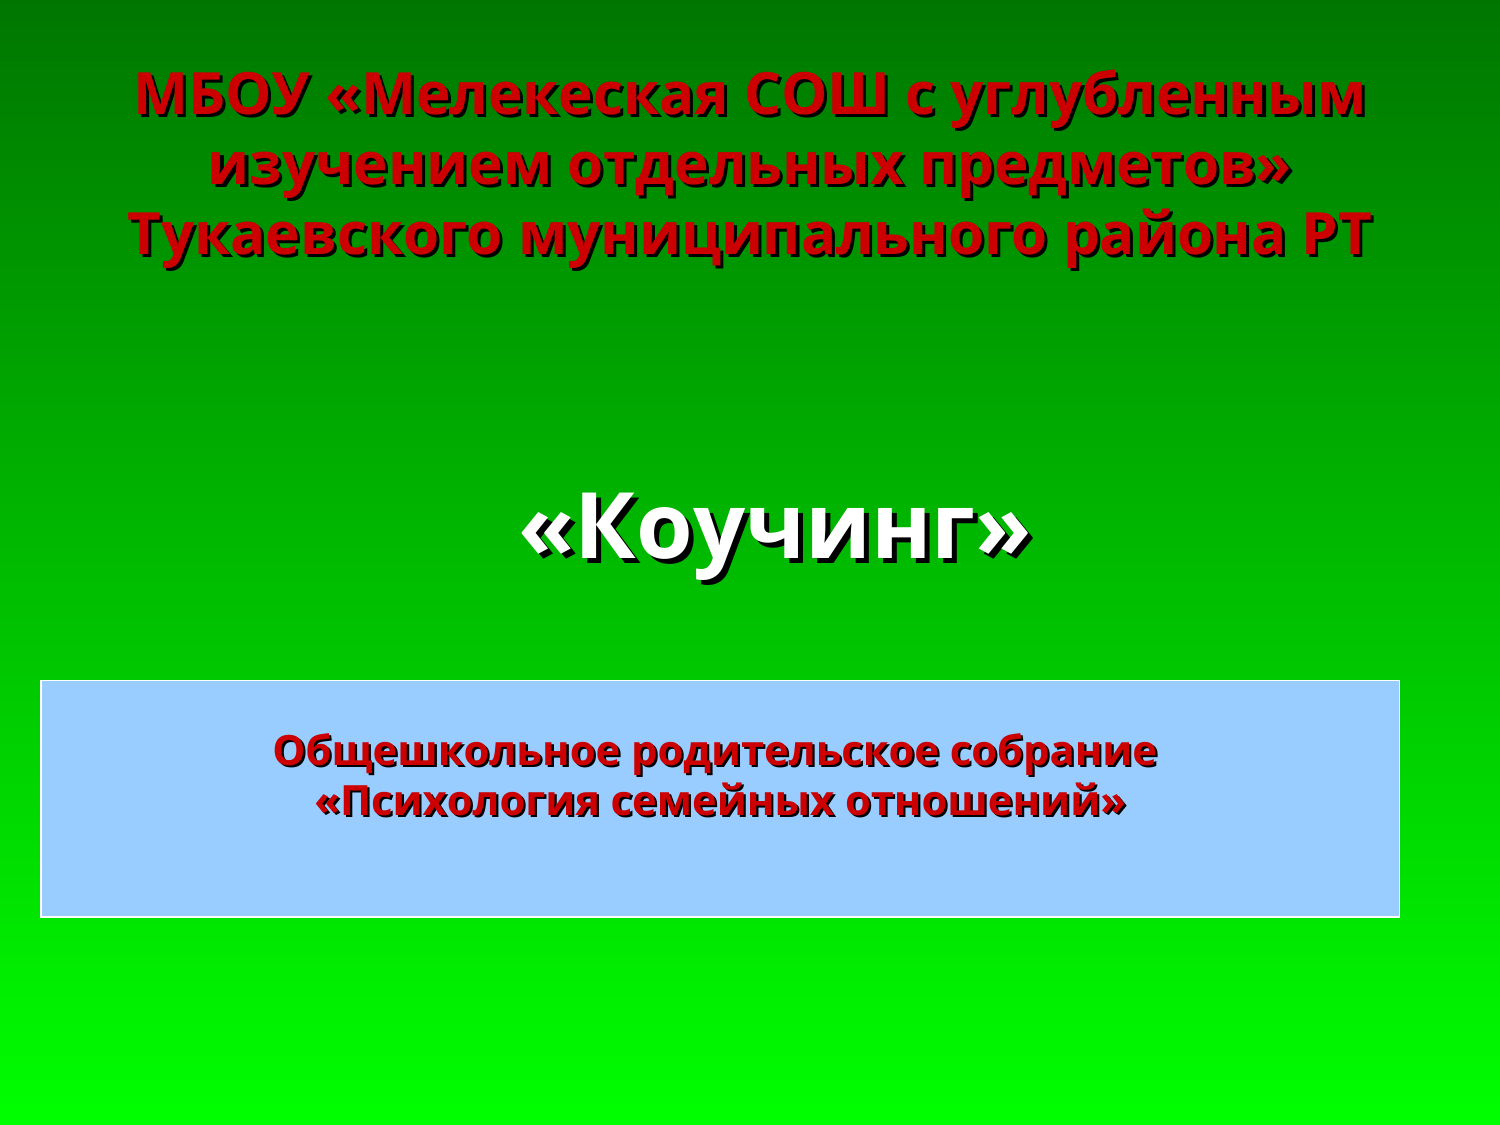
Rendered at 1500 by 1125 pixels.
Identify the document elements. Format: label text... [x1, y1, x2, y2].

text_box Общешкольное родительское собрание «Психология семейных отношений» [41, 680, 1400, 917]
text_box «Коучинг» [100, 326, 1451, 636]
text_box МБОУ «Мелекеская СОШ с углубленным изучением отдельных предметов» Тукаевского муниципального района РТ [75, 47, 1426, 276]
